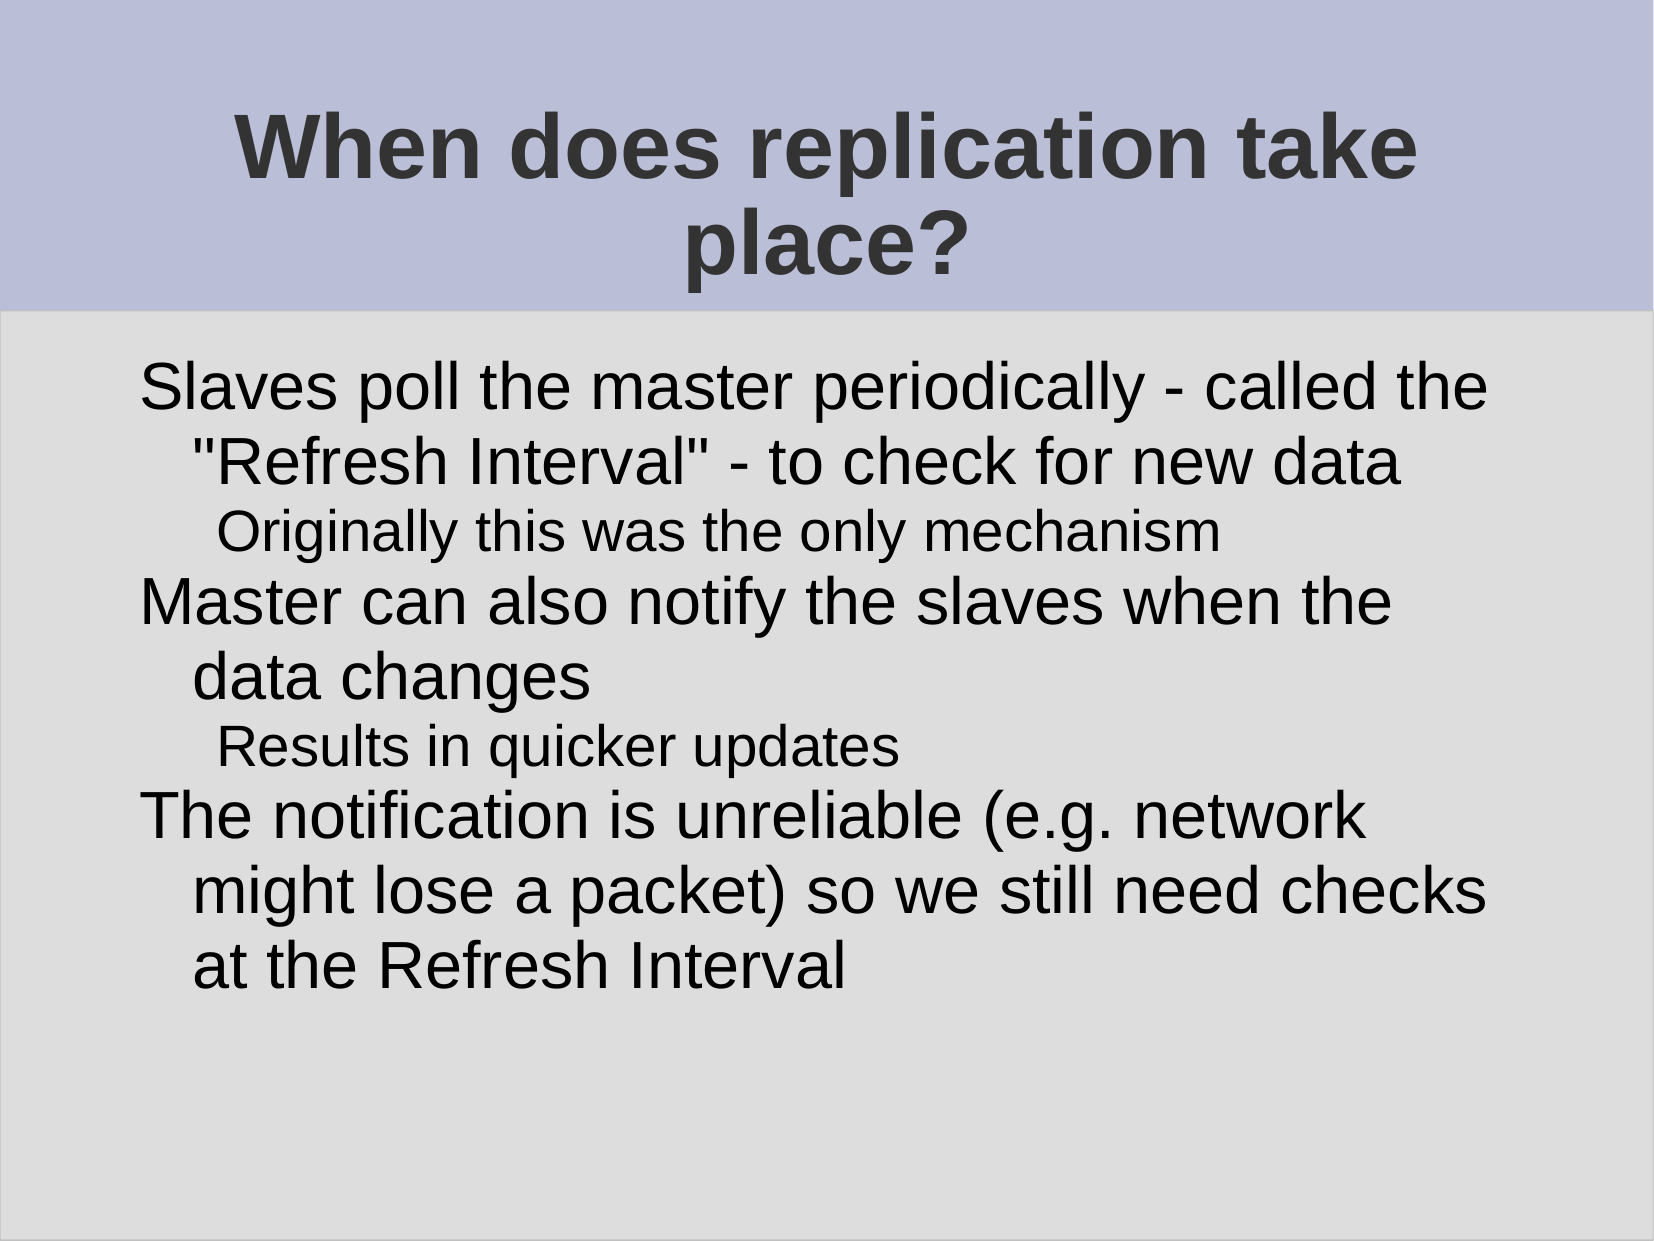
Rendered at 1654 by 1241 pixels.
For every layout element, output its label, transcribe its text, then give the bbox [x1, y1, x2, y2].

list Slaves poll the master periodically - called the "Refresh Interval" - to check for new data Originally this was the only mechanism Master can also notify the slaves when the data changes Results in quicker updates The notification is unreliable (e.g. network might lose a packet) so we still need checks at the Refresh Interval [121, 344, 1534, 1127]
title When does replication take place? [121, 89, 1534, 301]
